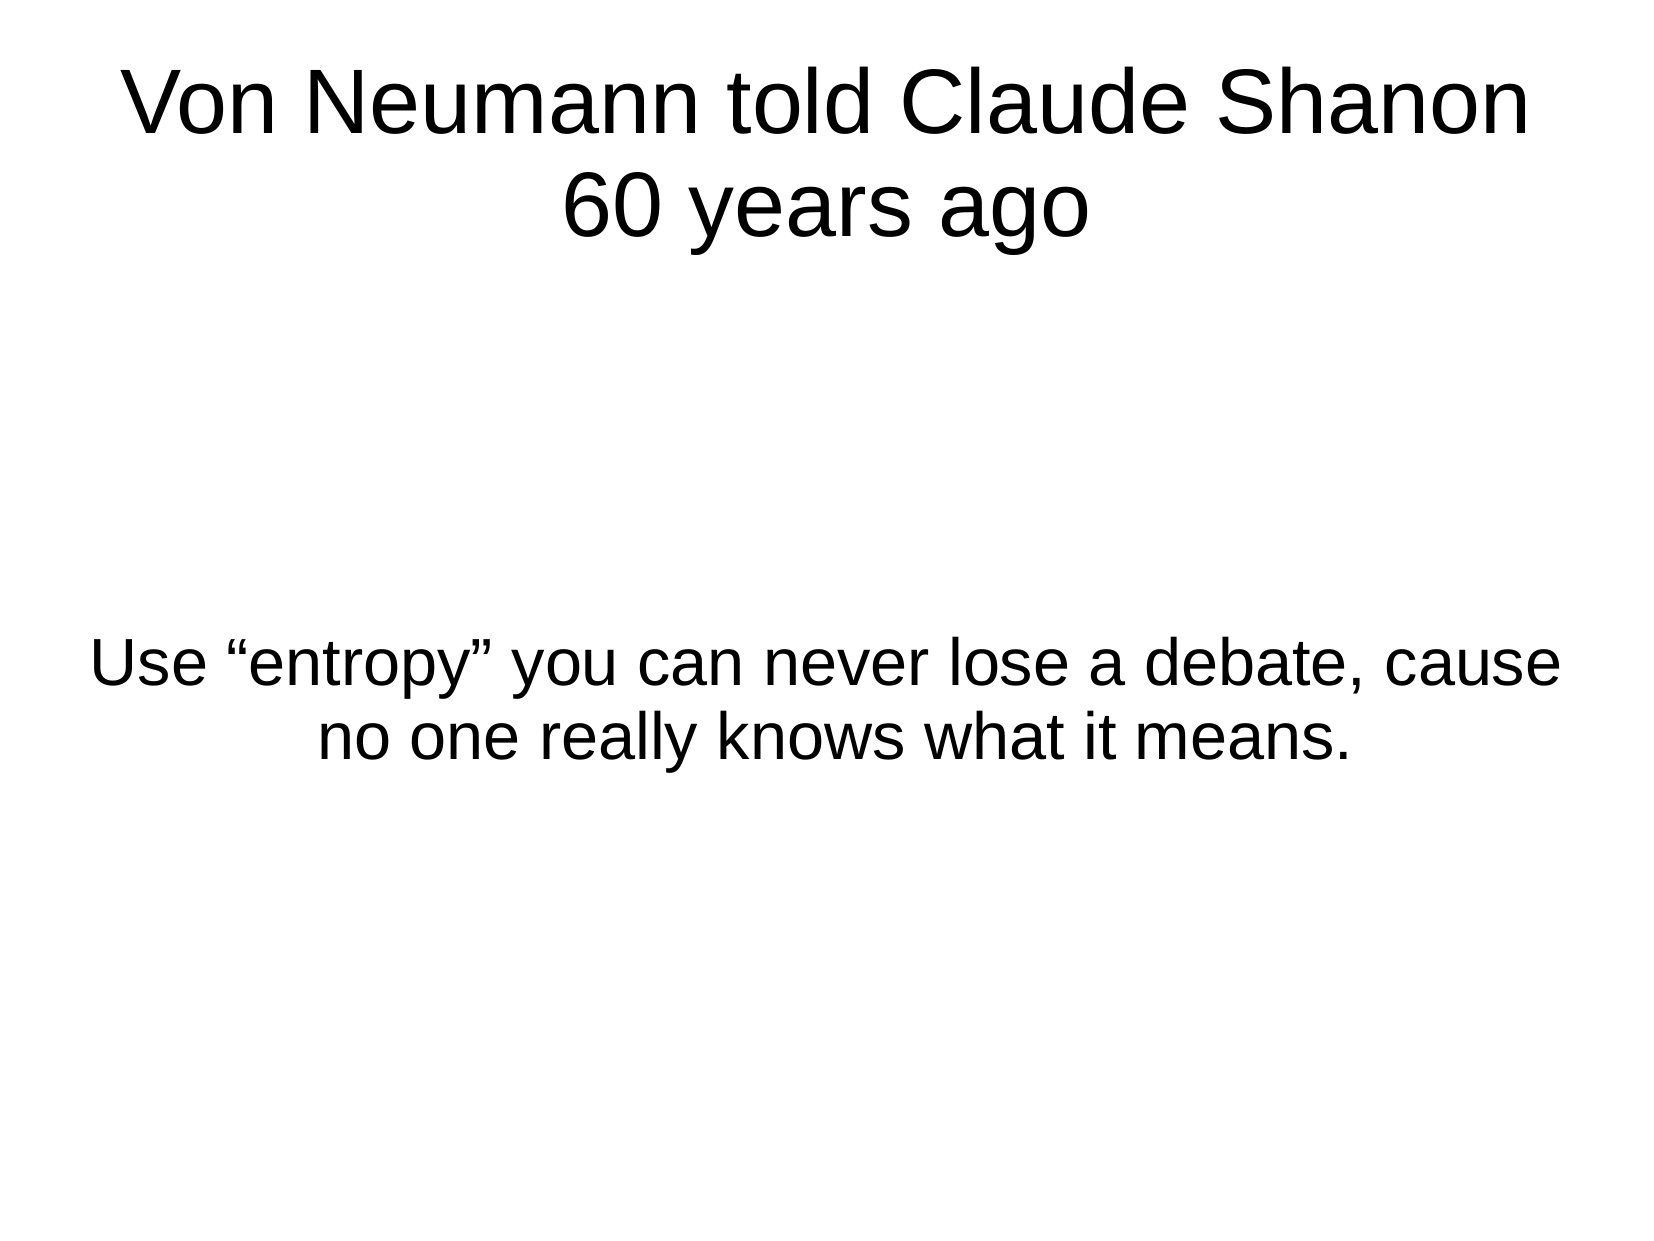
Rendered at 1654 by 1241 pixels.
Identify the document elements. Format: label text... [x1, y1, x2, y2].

subtitle Use “entropy” you can never lose a debate, cause no one really knows what it means. [82, 297, 1571, 1102]
title Von Neumann told Claude Shanon 60 years ago [82, 39, 1571, 267]
